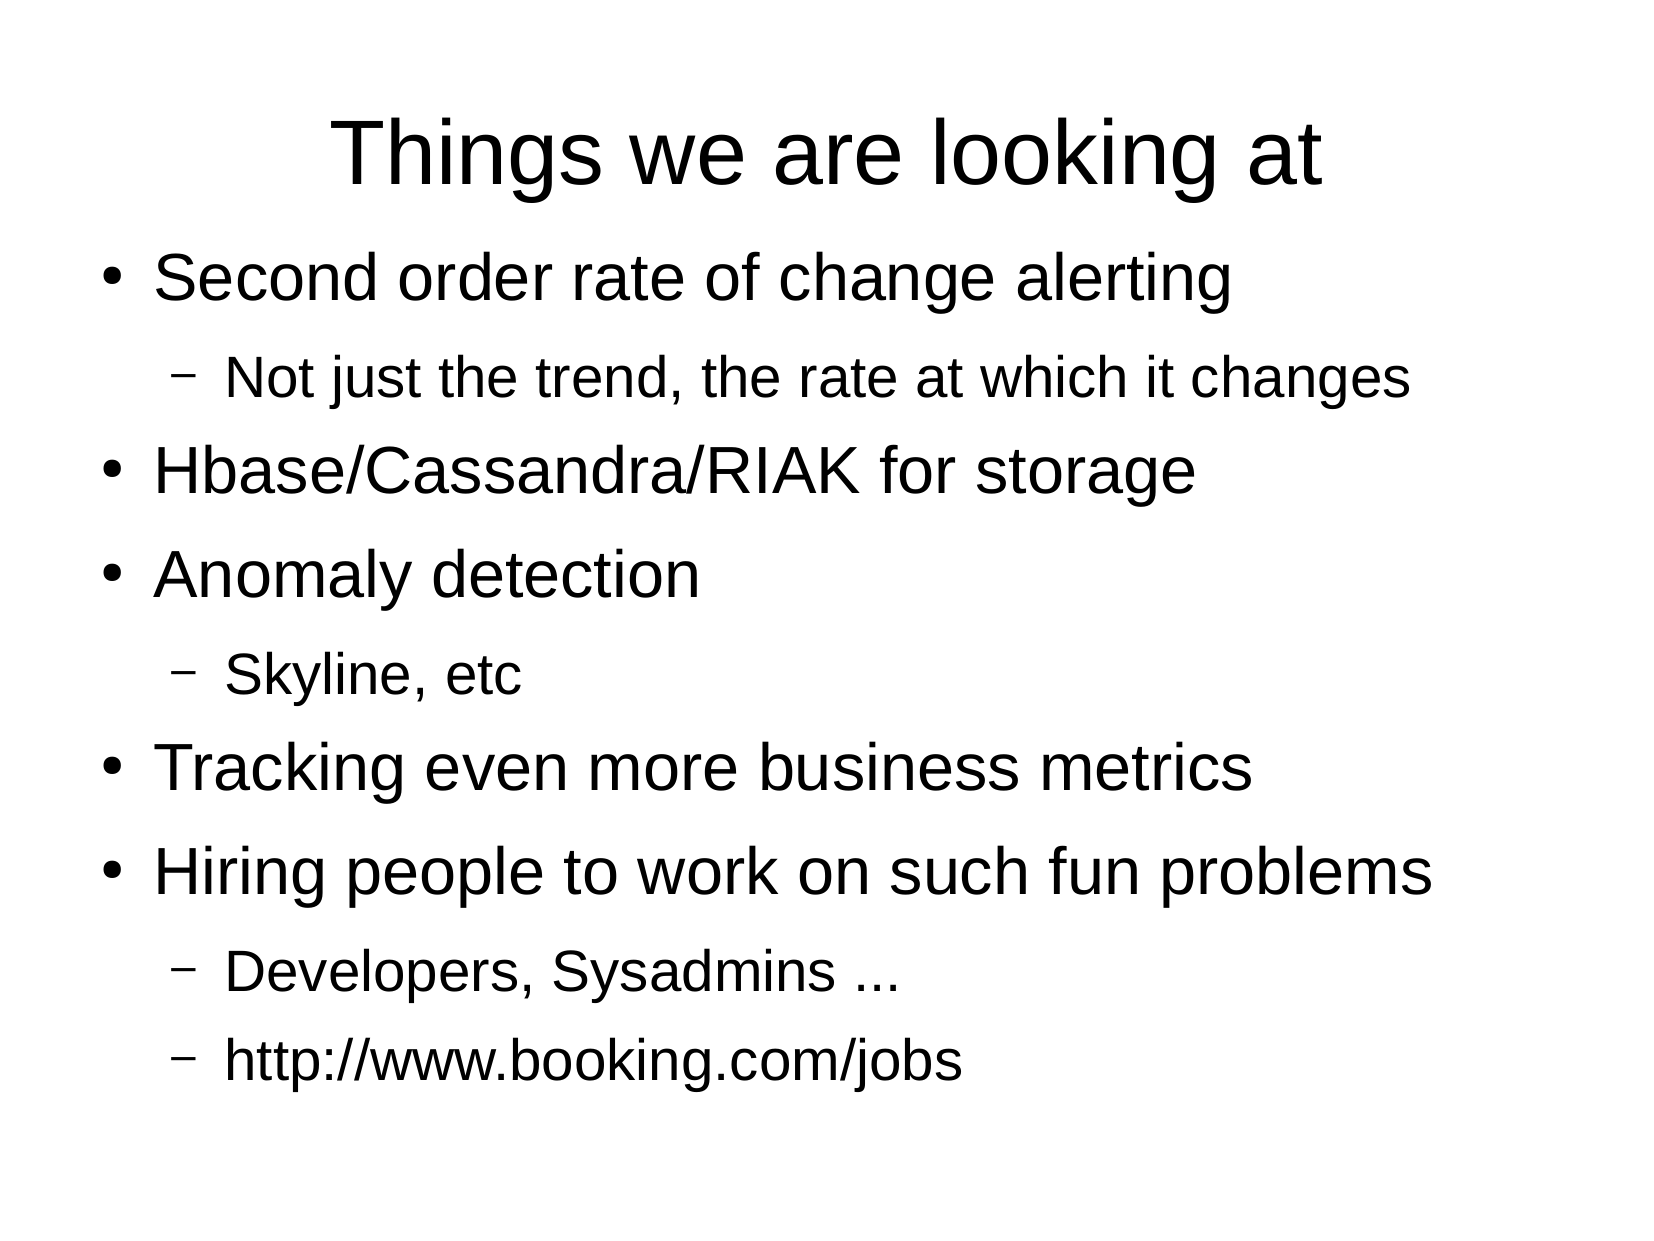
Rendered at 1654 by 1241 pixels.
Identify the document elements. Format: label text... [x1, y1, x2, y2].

title Things we are looking at [82, 49, 1571, 257]
list Second order rate of change alerting Not just the trend, the rate at which it changes Hbase/Cassandra/RIAK for storage Anomaly detection Skyline, etc Tracking even more business metrics Hiring people to work on such fun problems Developers, Sysadmins ... http://www.booking.com/jobs [82, 240, 1538, 1096]
